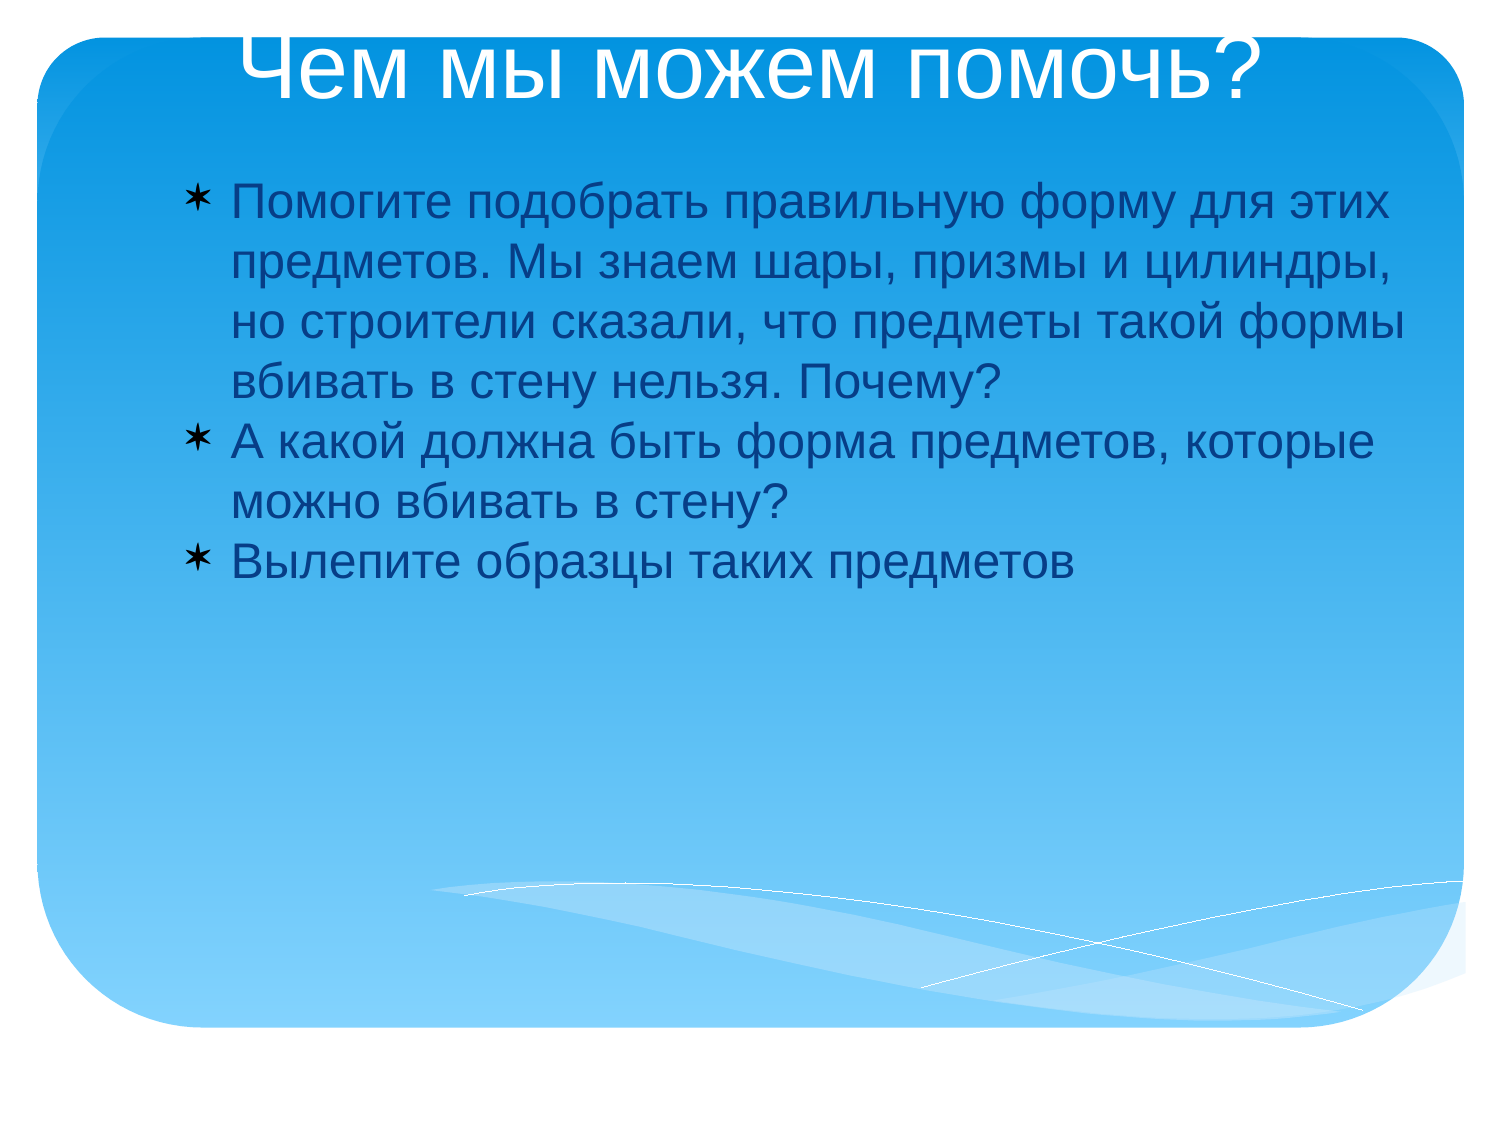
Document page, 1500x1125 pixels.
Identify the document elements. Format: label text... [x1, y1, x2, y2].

list Помогите подобрать правильную форму для этих предметов. Мы знаем шары, призмы и цилиндры, но строители сказали, что предметы такой формы вбивать в стену нельзя. Почему? А какой должна быть форма предметов, которые можно вбивать в стену? Вылепите образцы таких предметов [171, 160, 1425, 855]
title Чем мы можем помочь? [76, 0, 1425, 188]
